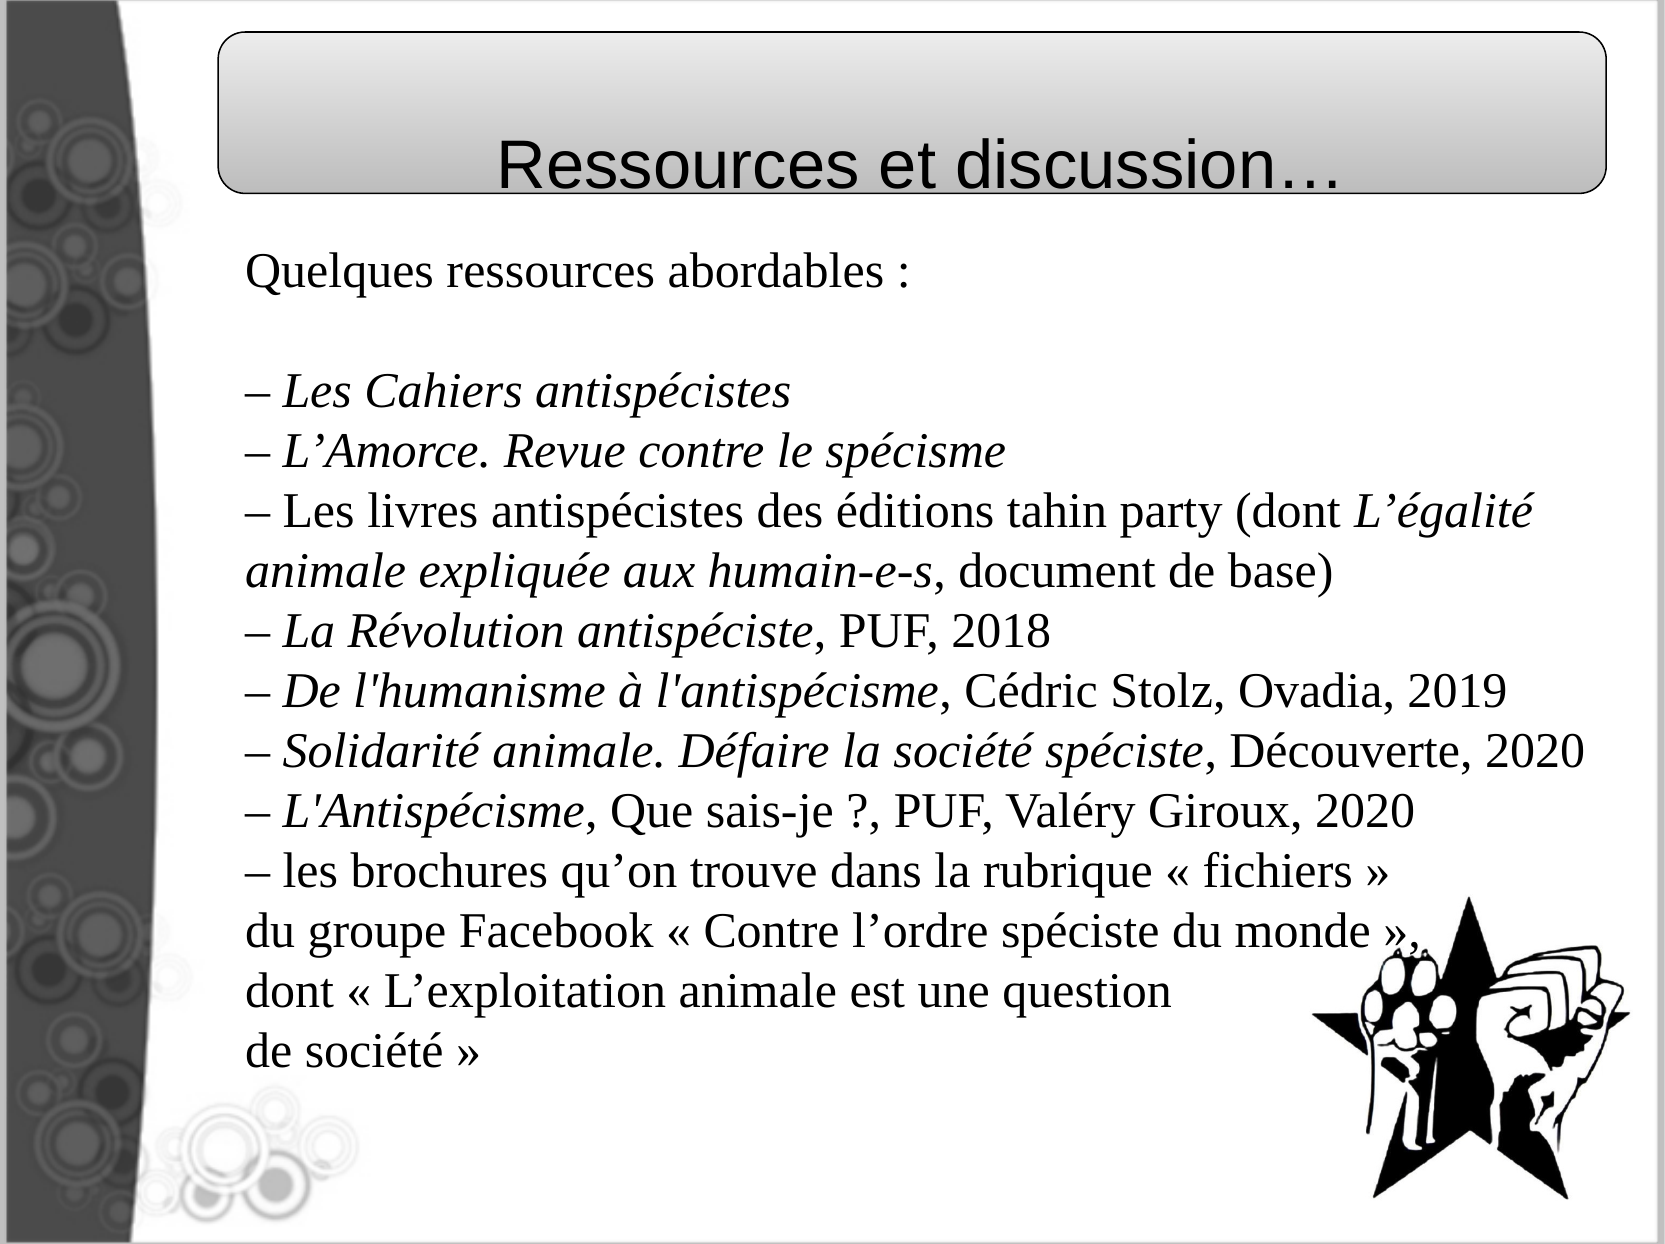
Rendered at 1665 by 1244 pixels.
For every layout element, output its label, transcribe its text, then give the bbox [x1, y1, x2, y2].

text_box [218, 32, 1607, 194]
text_box Quelques ressources abordables : – Les Cahiers antispécistes – L’Amorce. Revue contre le spécisme – Les livres antispécistes des éditions tahin party (dont L’égalité animale expliquée aux humain-e-s, document de base) – La Révolution antispéciste, PUF, 2018 – De l'humanisme à l'antispécisme, Cédric Stolz, Ovadia, 2019 – Solidarité animale. Défaire la société spéciste, Découverte, 2020 – L'Antispécisme, Que sais-je ?, PUF, Valéry Giroux, 2020 – les brochures qu’on trouve dans la rubrique « fichiers » du groupe Facebook « Contre l’ordre spéciste du monde », dont « L’exploitation animale est une question de société » [236, 229, 1625, 1086]
text_box Ressources et discussion… [488, 76, 1548, 210]
picture [3, 0, 1662, 1244]
